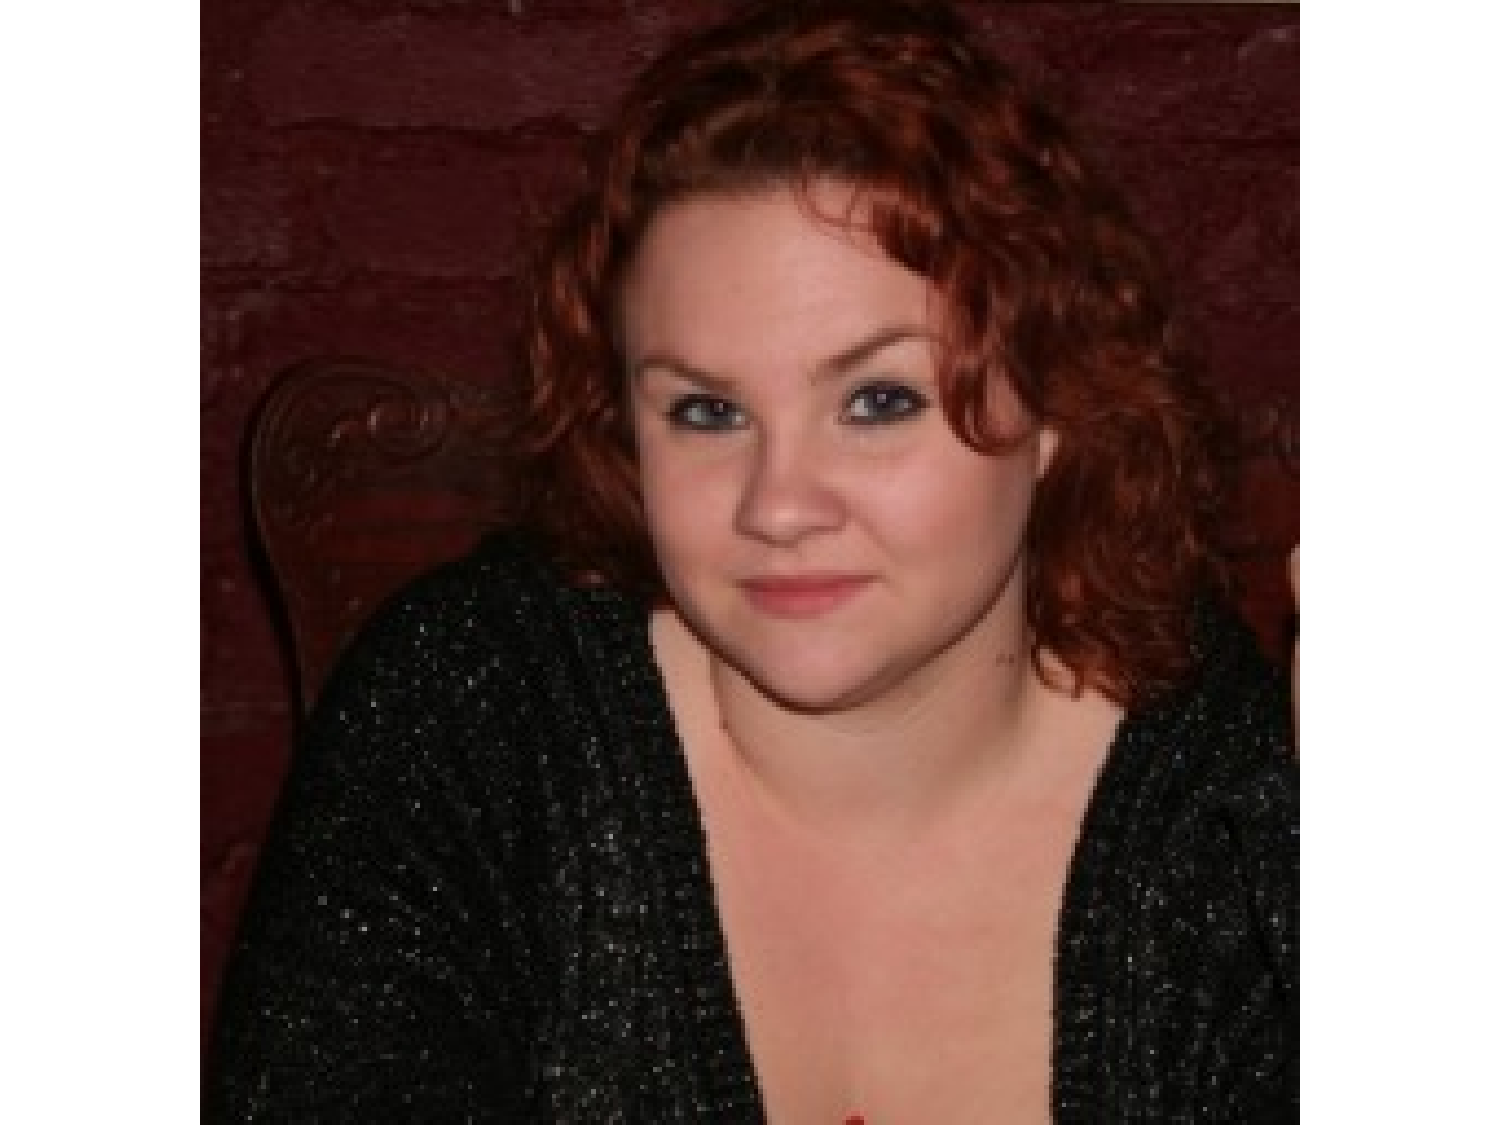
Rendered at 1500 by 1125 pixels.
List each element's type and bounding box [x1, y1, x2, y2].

picture [200, 0, 1300, 1125]
